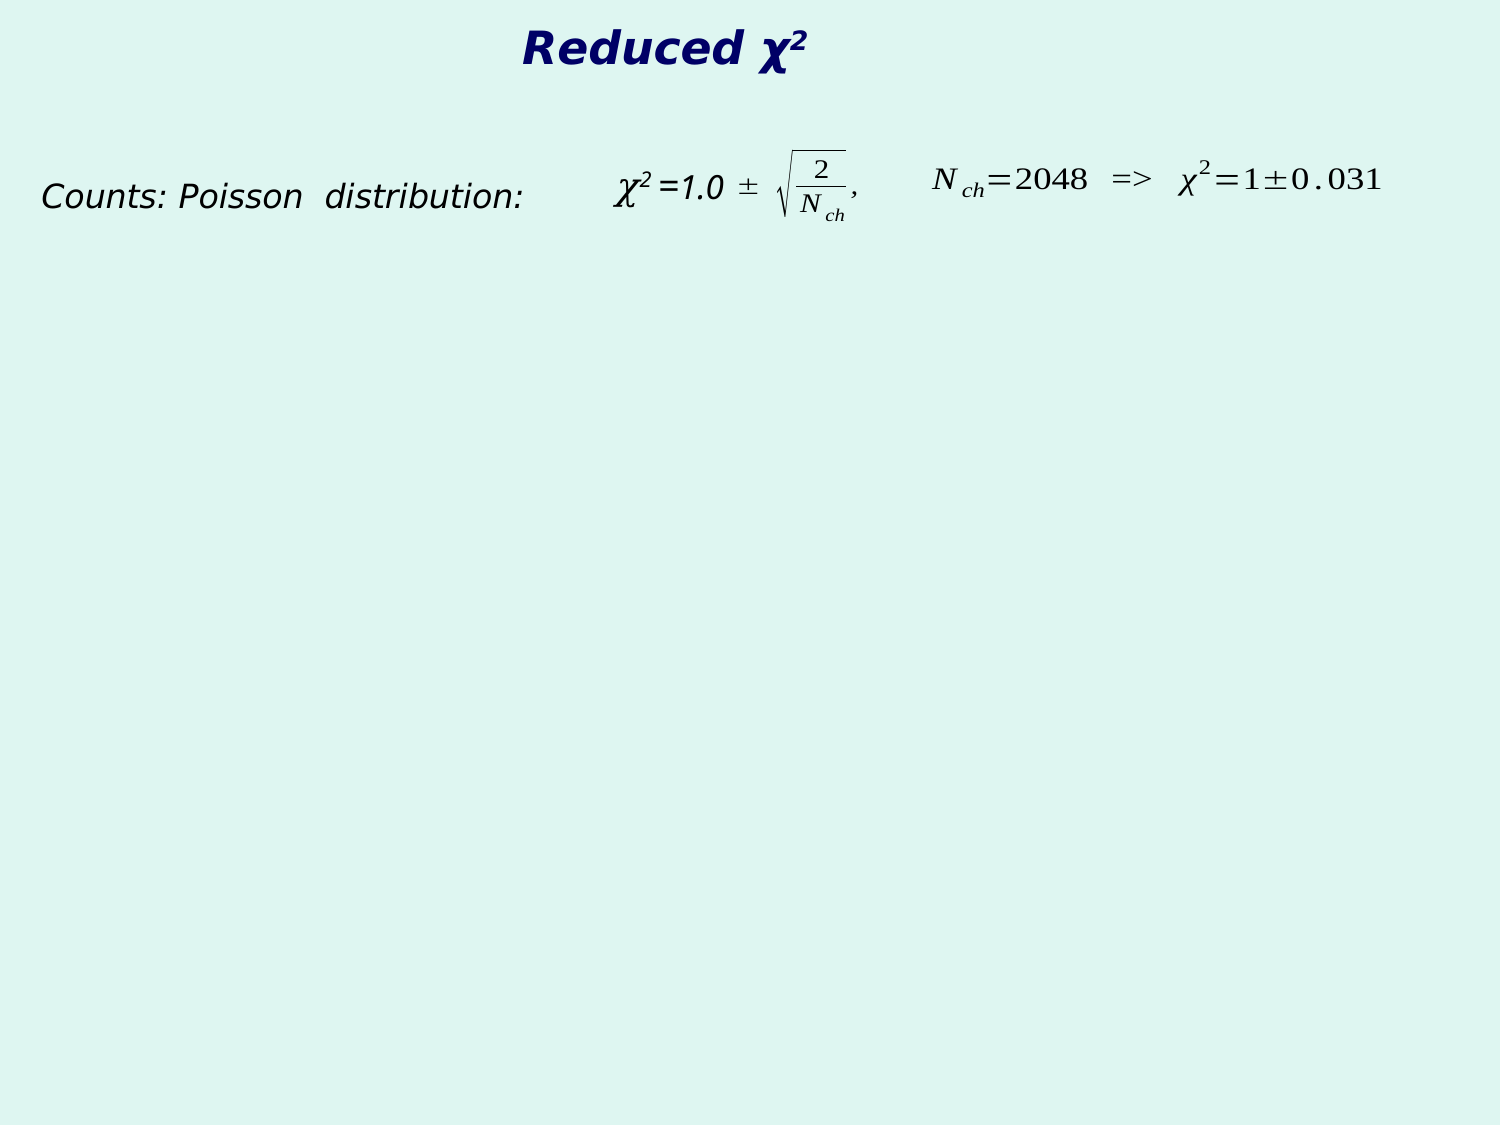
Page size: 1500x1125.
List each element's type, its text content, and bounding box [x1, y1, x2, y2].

chart [728, 148, 869, 225]
text_box Reduced χ2 [506, 11, 880, 82]
chart [920, 156, 1395, 203]
text_box χ2 =1.0 [585, 154, 728, 215]
text_box Counts: Poisson distribution: [26, 163, 592, 229]
